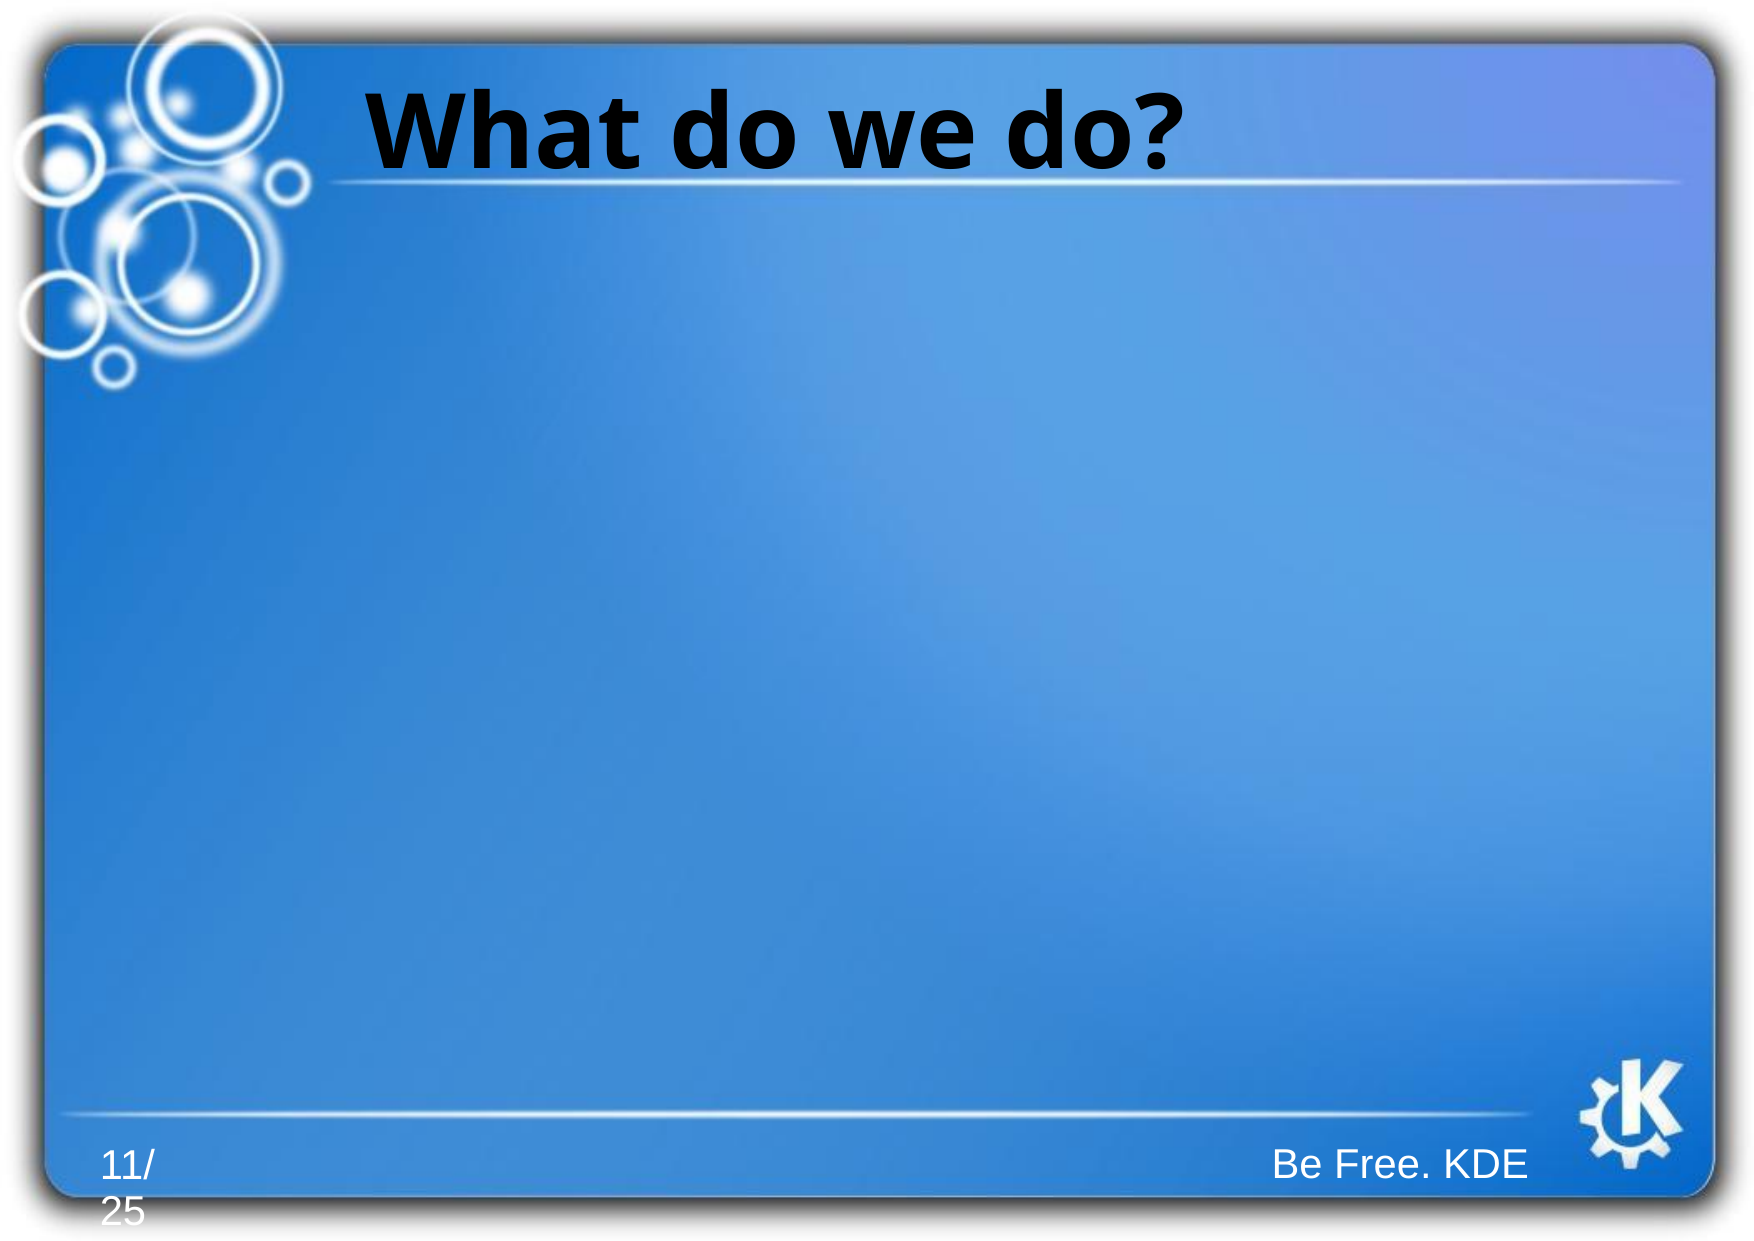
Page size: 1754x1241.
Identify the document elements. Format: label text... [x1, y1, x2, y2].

picture [0, 0, 1754, 1241]
title What do we do? [350, 49, 1649, 174]
